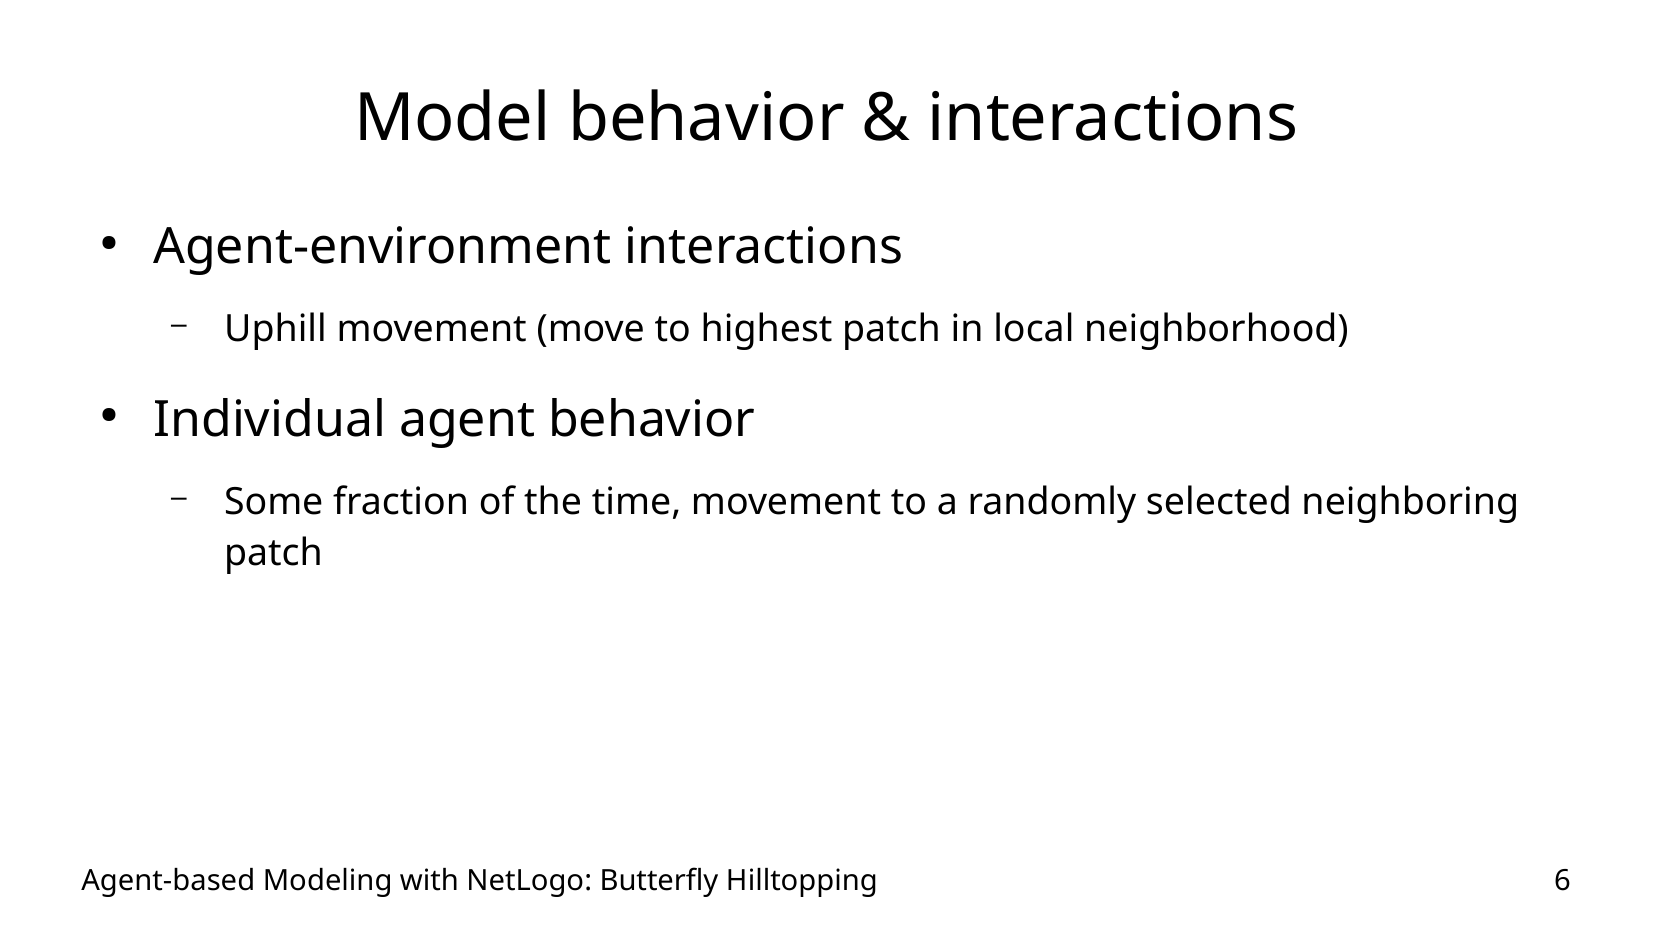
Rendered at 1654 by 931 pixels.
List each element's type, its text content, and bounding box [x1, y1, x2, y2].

title Model behavior & interactions [82, 37, 1571, 193]
list Agent-environment interactions Uphill movement (move to highest patch in local neighborhood) Individual agent behavior Some fraction of the time, movement to a randomly selected neighboring patch [82, 210, 1571, 852]
